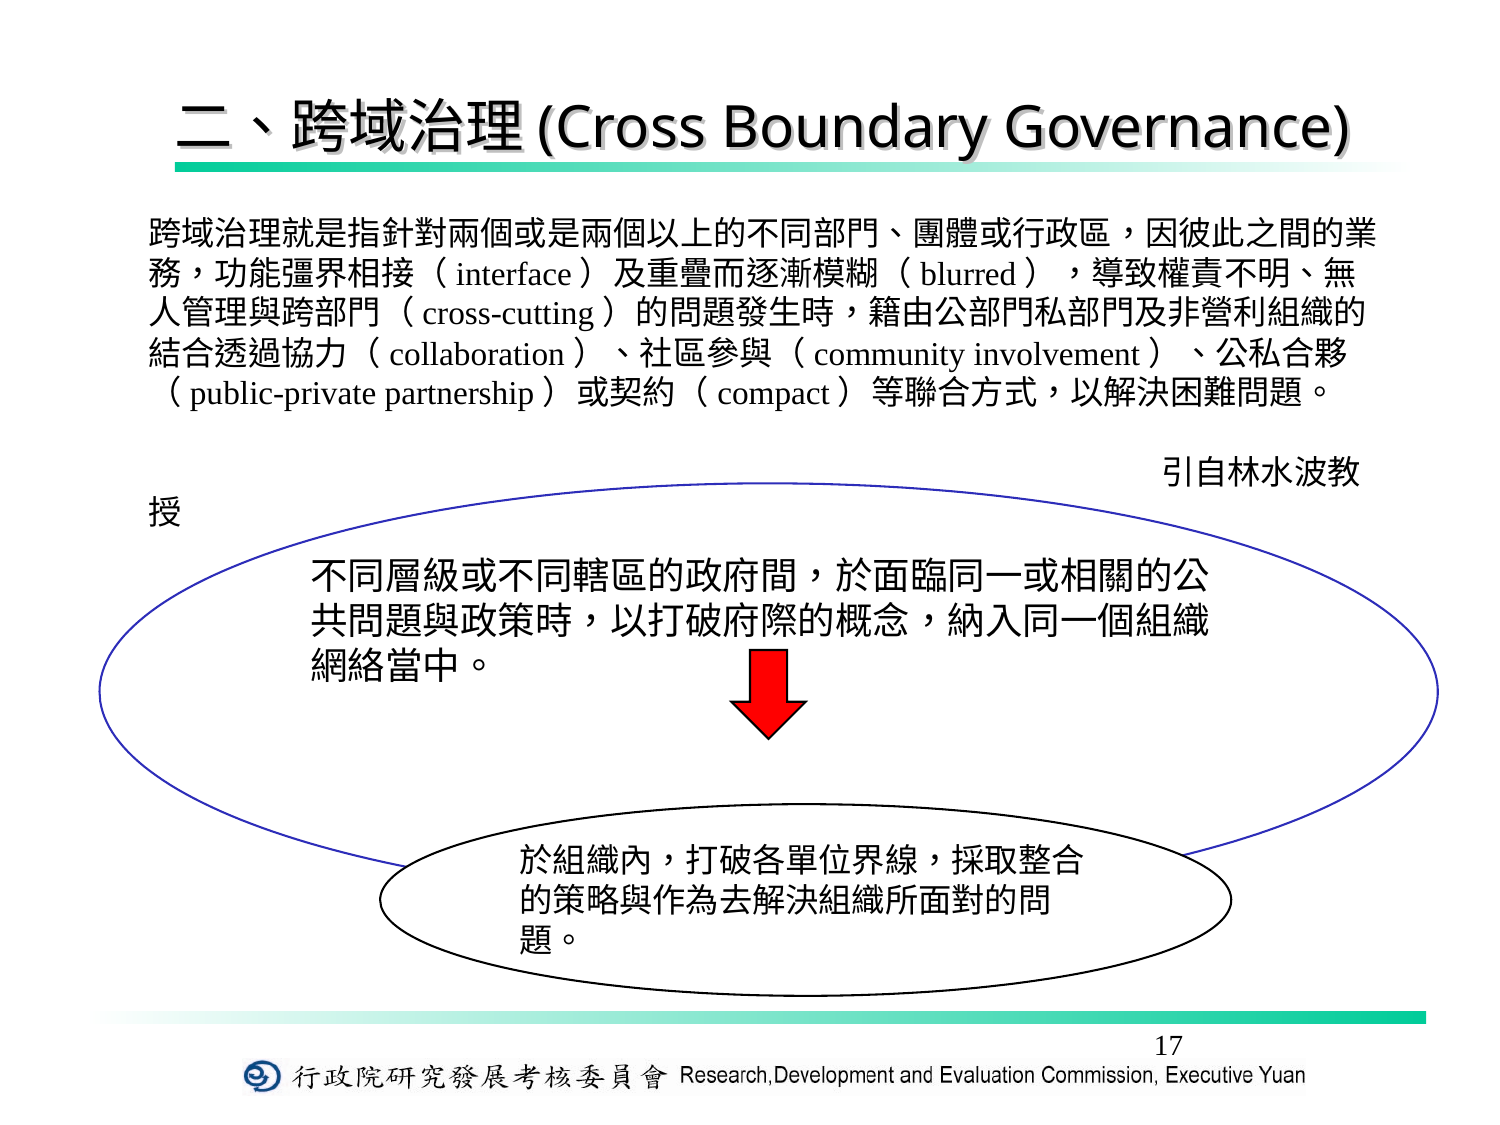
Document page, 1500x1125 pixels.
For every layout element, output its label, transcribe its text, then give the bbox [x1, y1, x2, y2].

text_box 不同層級或不同轄區的政府間，於面臨同一或相關的公共問題與政策時，以打破府際的概念，納入同一個組織網絡當中。 [99, 539, 1438, 867]
text_box [731, 650, 806, 739]
text_box 二、跨域治理(Cross Boundary Governance) [159, 81, 1500, 166]
text_box [1138, 1011, 1452, 1094]
text_box 於組織內，打破各單位界線，採取整合的策略與作為去解決組織所面對的問題。 [380, 804, 1232, 996]
text_box 跨域治理就是指針對兩個或是兩個以上的不同部門、團體或行政區，因彼此之間的業務，功能彊界相接（interface）及重疊而逐漸模糊（blurred），導致權責不明、無人管理與跨部門（cross-cutting）的問題發生時，籍由公部門私部門及非營利組織的結合透過協力（collaboration）、社區參與（community involvement）、公私合夥（public-private partnership）或契約（compact）等聯合方式，以解決困難問題。 引自林水波教授 [134, 204, 1403, 539]
